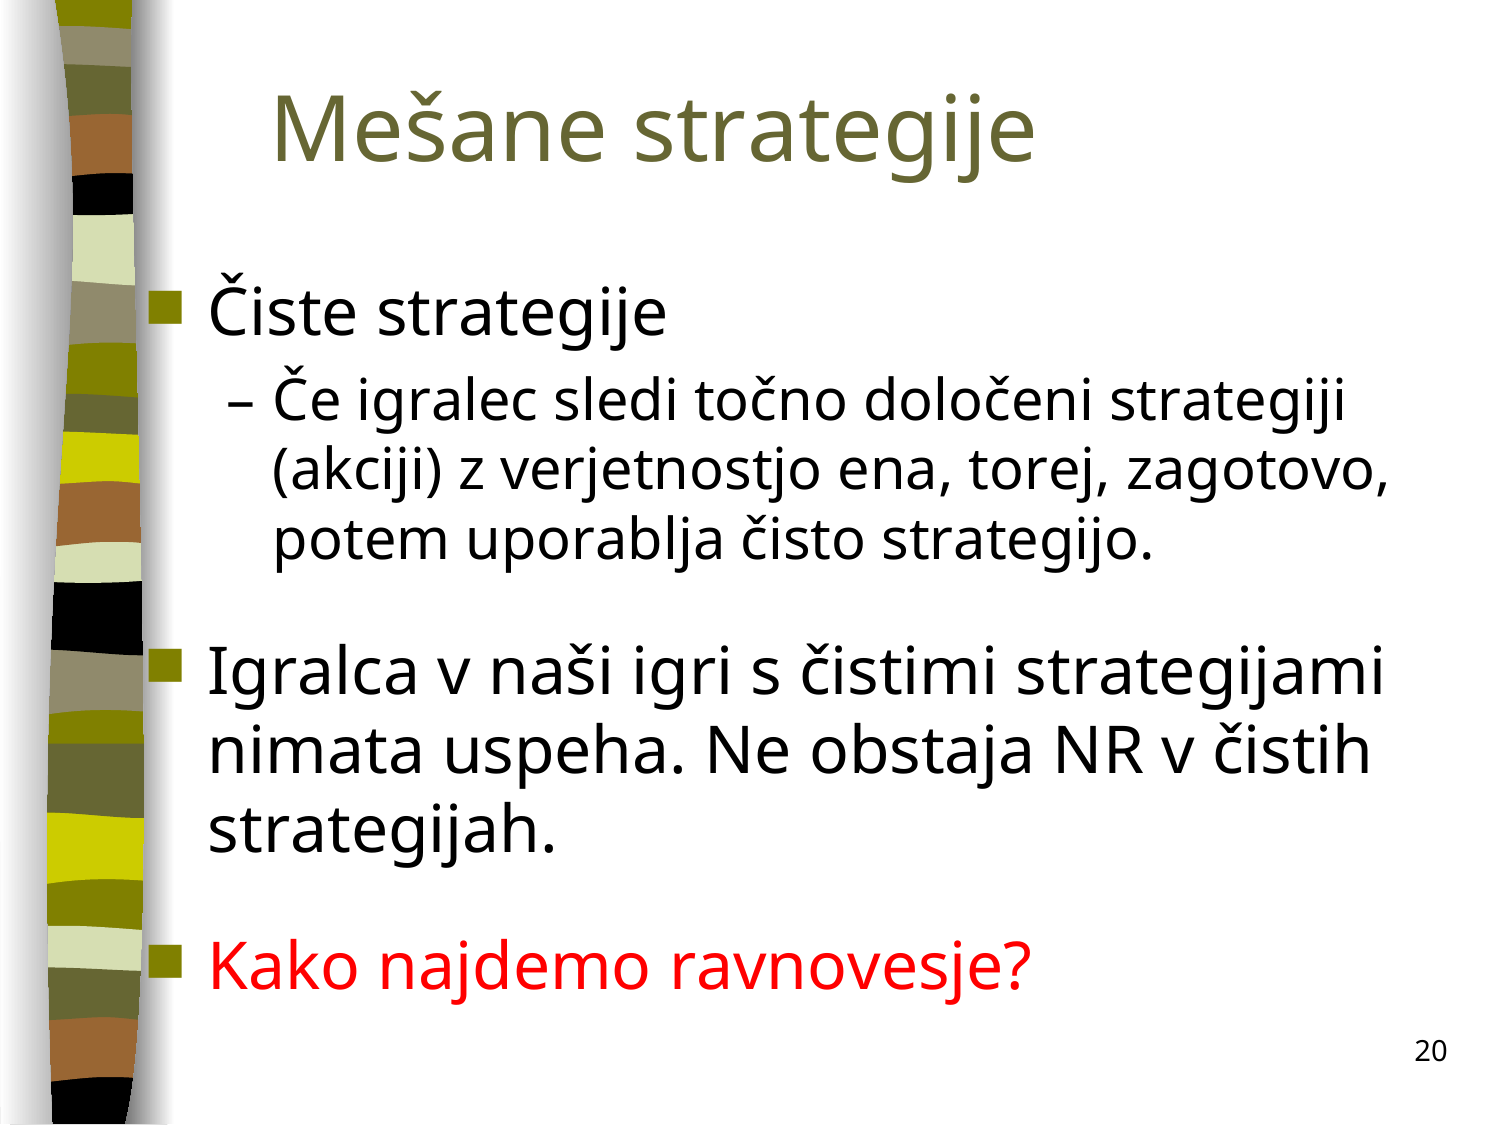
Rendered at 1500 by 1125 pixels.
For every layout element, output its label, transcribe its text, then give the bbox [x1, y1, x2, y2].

title Mešane strategije [254, 0, 1500, 188]
text_box <number> [1149, 1025, 1463, 1101]
list Čiste strategije Če igralec sledi točno določeni strategiji (akciji) z verjetnostjo ena, torej, zagotovo, potem uporablja čisto strategijo. Igralca v naši igri s čistimi strategijami nimata uspeha. Ne obstaja NR v čistih strategijah. Kako najdemo ravnovesje? [137, 262, 1500, 976]
